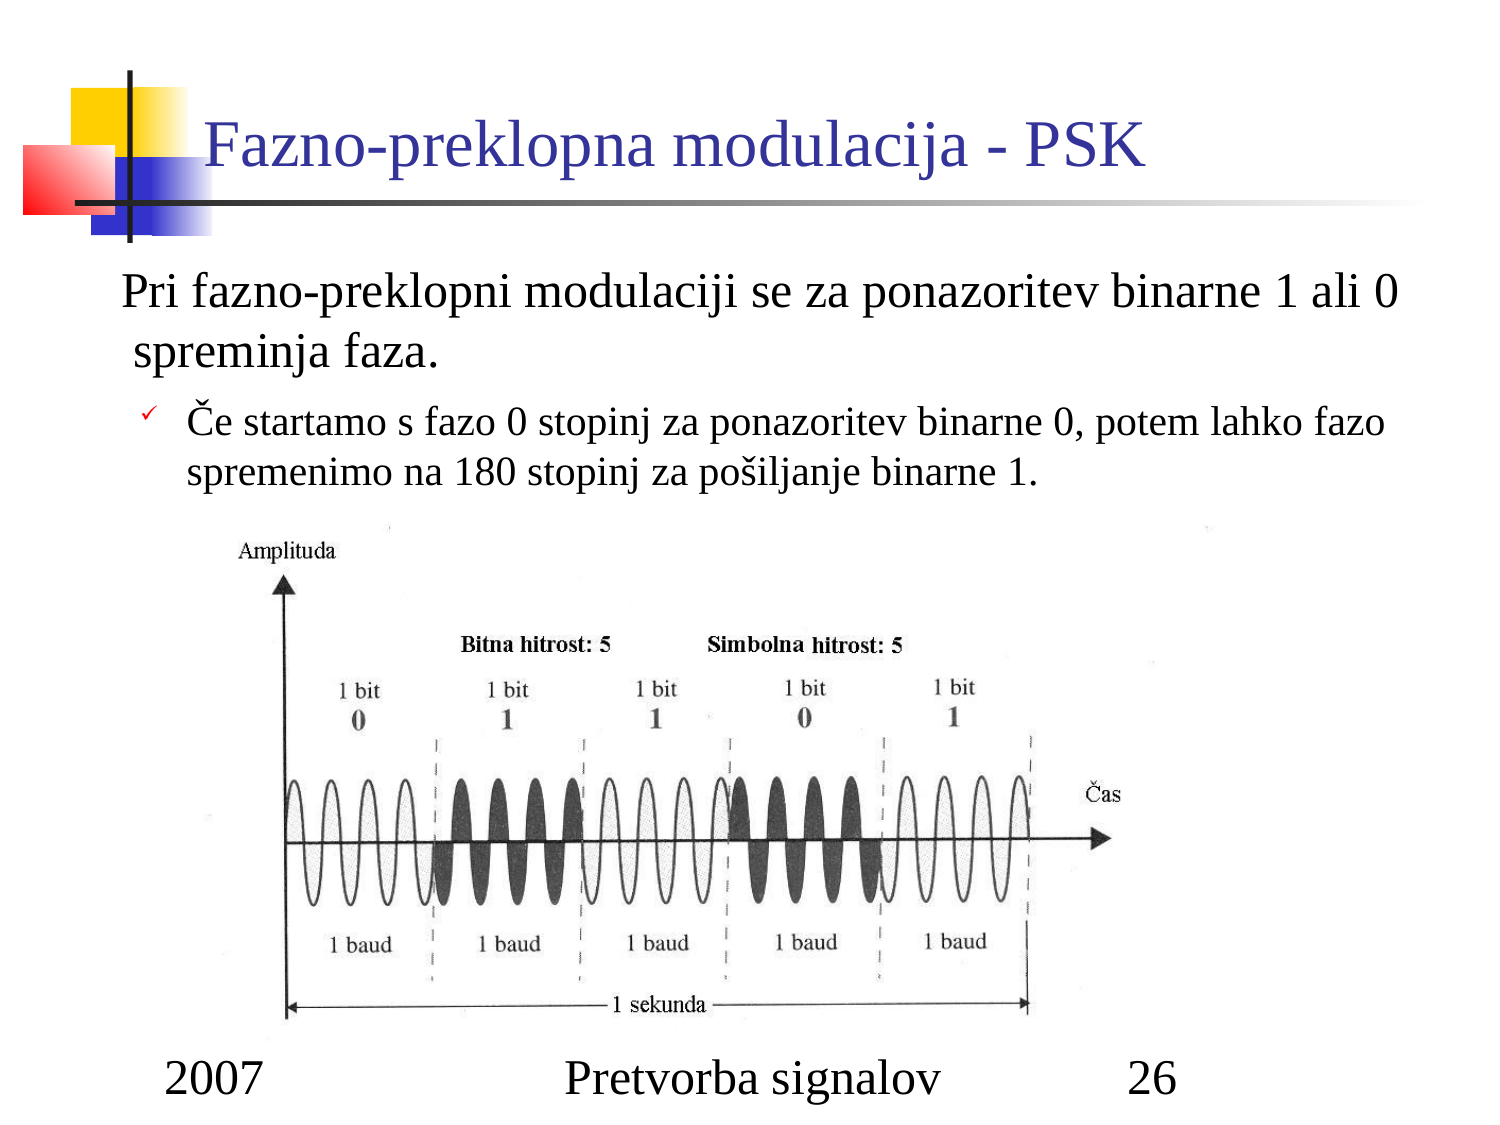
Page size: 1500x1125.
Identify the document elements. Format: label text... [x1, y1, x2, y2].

title Fazno-preklopna modulacija - PSK [188, 92, 1468, 188]
list Pri fazno-preklopni modulaciji se za ponazoritev binarne 1 ali 0 spreminja faza. Če startamo s fazo 0 stopinj za ponazoritev binarne 0, potem lahko fazo spremenimo na 180 stopinj za pošiljanje binarne 1. [50, 249, 1469, 513]
picture [162, 499, 1238, 1059]
